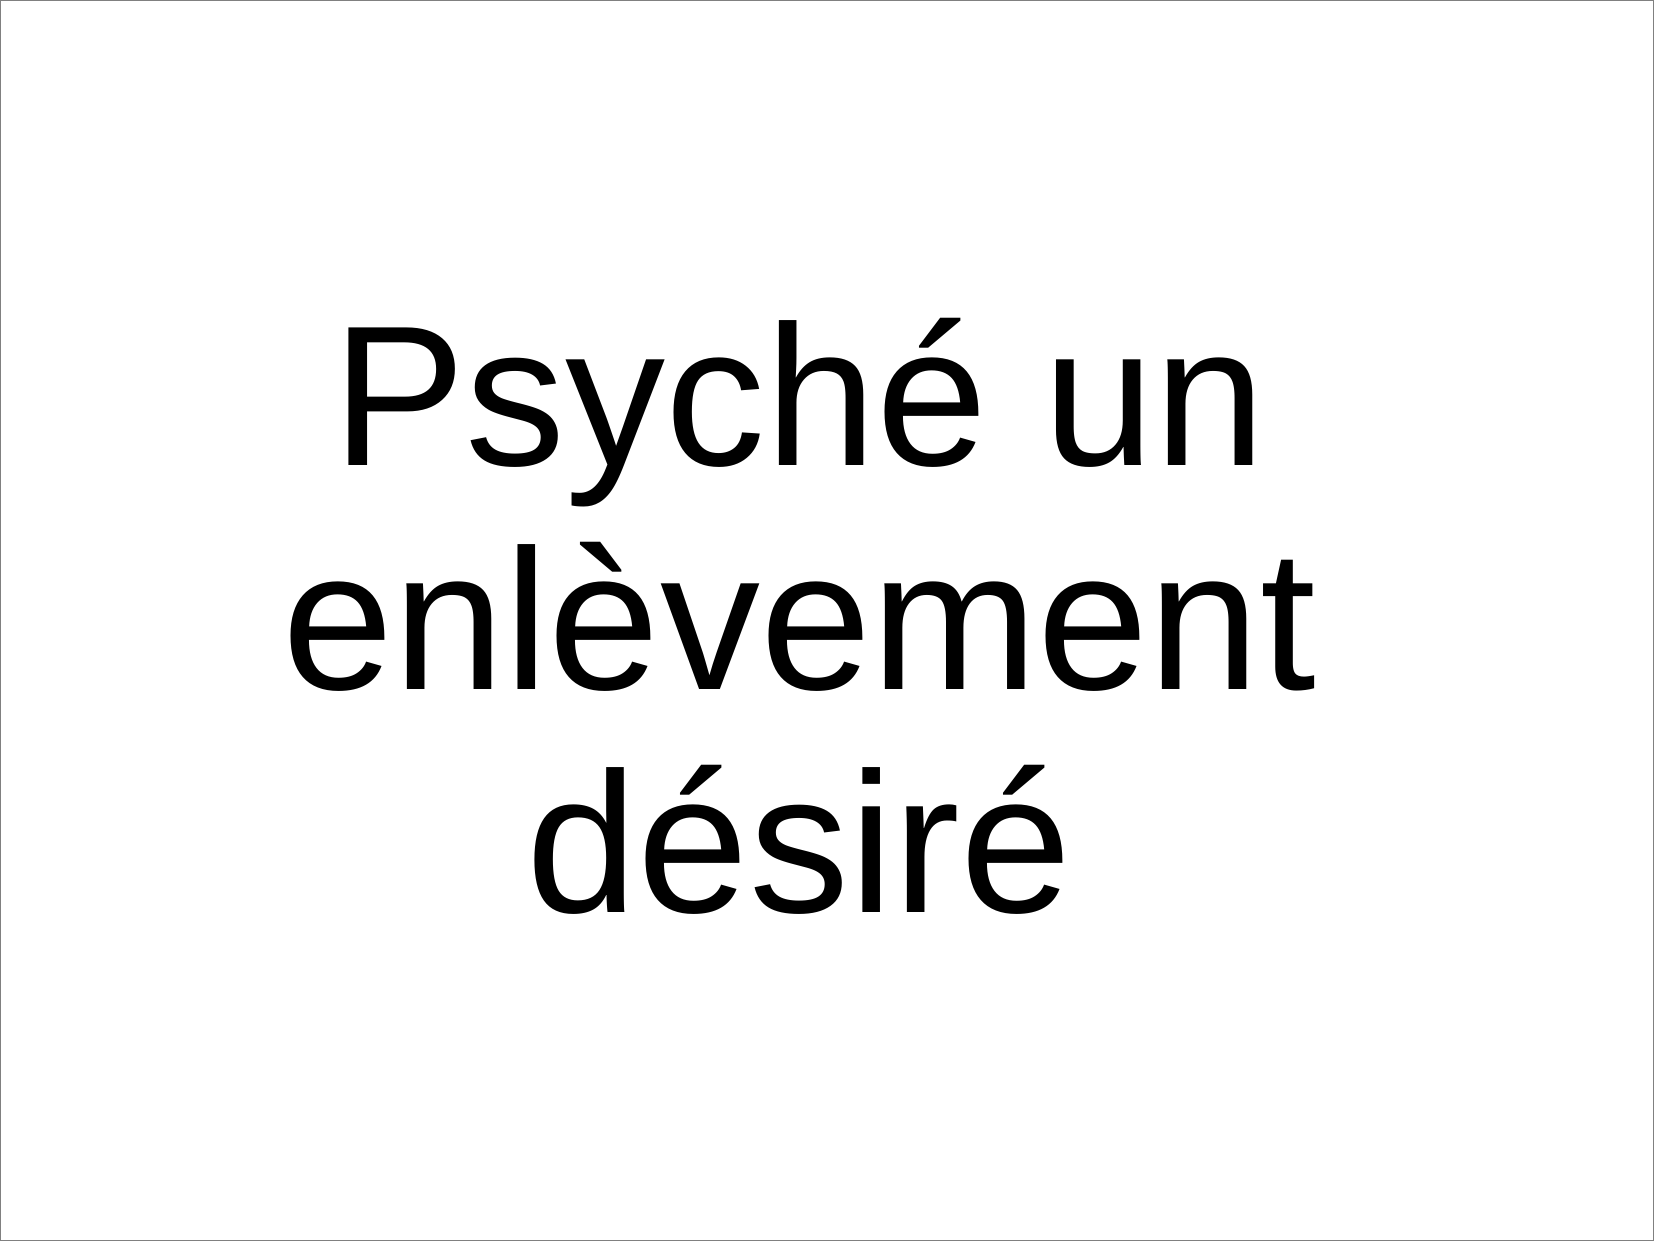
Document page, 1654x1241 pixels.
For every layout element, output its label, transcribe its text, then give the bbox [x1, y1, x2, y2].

text_box Psyché un enlèvement désiré [0, 0, 1654, 1241]
